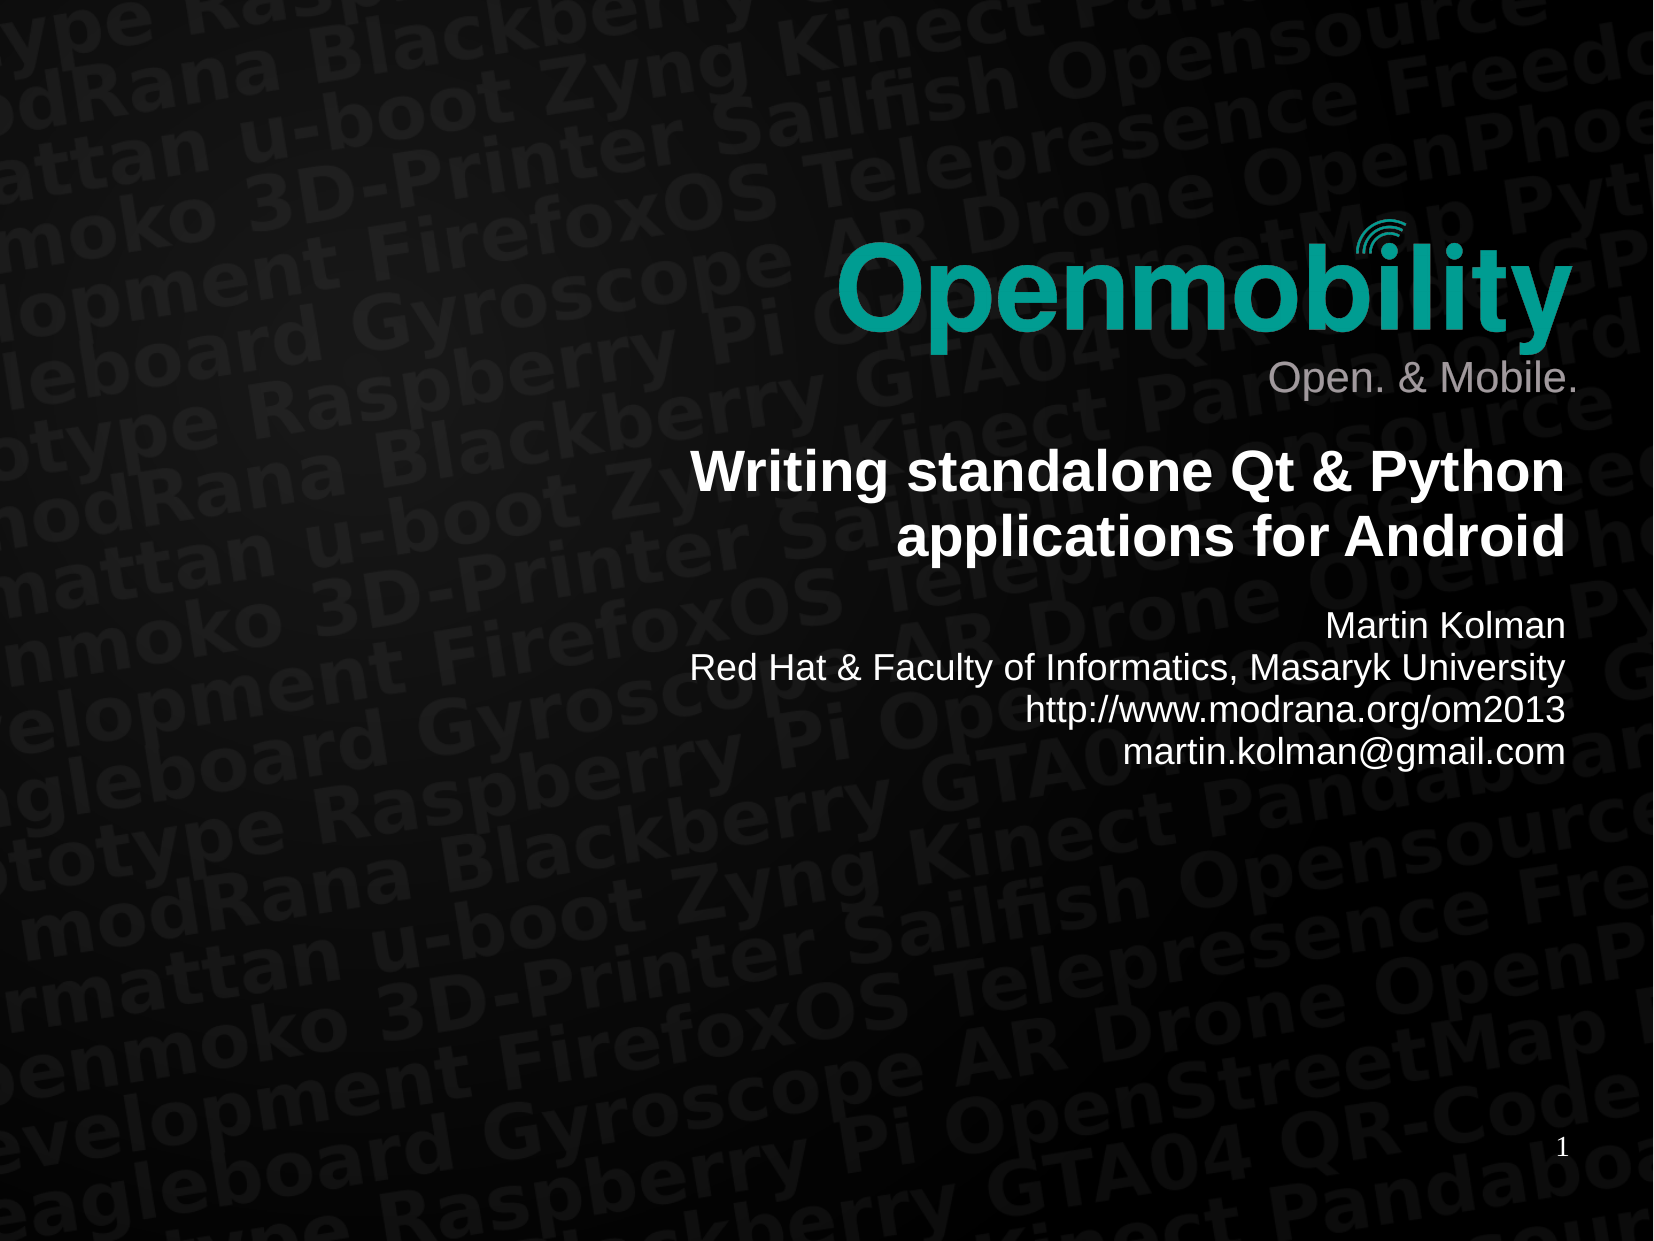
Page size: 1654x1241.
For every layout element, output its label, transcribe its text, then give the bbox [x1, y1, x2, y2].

text_box Martin Kolman Red Hat & Faculty of Informatics, Masaryk University http://www.modrana.org/om2013 martin.kolman@gmail.com [674, 597, 1580, 781]
title Writing standalone Qt & Python applications for Android [600, 400, 1568, 608]
picture [0, 0, 1654, 1241]
